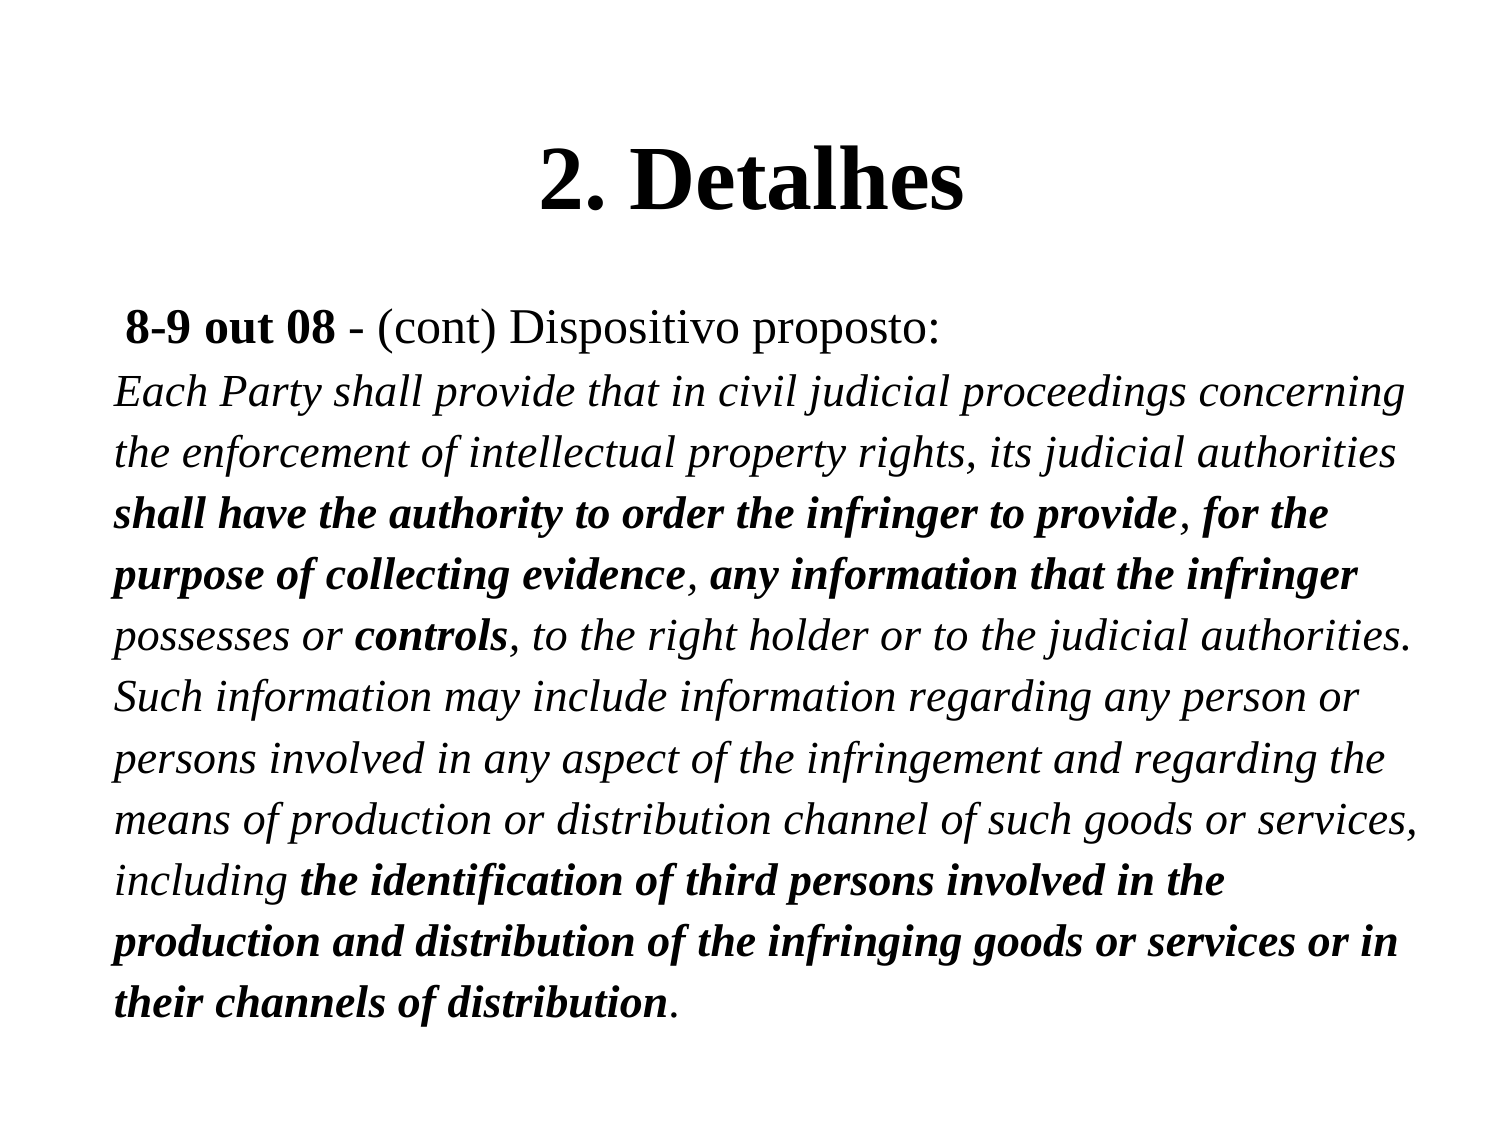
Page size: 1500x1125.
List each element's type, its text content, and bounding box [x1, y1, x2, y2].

text_box 8-9 out 08 - (cont) Dispositivo proposto: Each Party shall provide that in civil judicial proceedings concerning the enforcement of intellectual property rights, its judicial authorities shall have the authority to order the infringer to provide, for the purpose of collecting evidence, any information that the infringer possesses or controls, to the right holder or to the judicial authorities. Such information may include information regarding any person or persons involved in any aspect of the infringement and regarding the means of production or distribution channel of such goods or services, including the identification of third persons involved in the production and distribution of the infringing goods or services or in their channels of distribution. [98, 280, 1457, 1036]
title 2. Detalhes [87, 52, 1416, 307]
